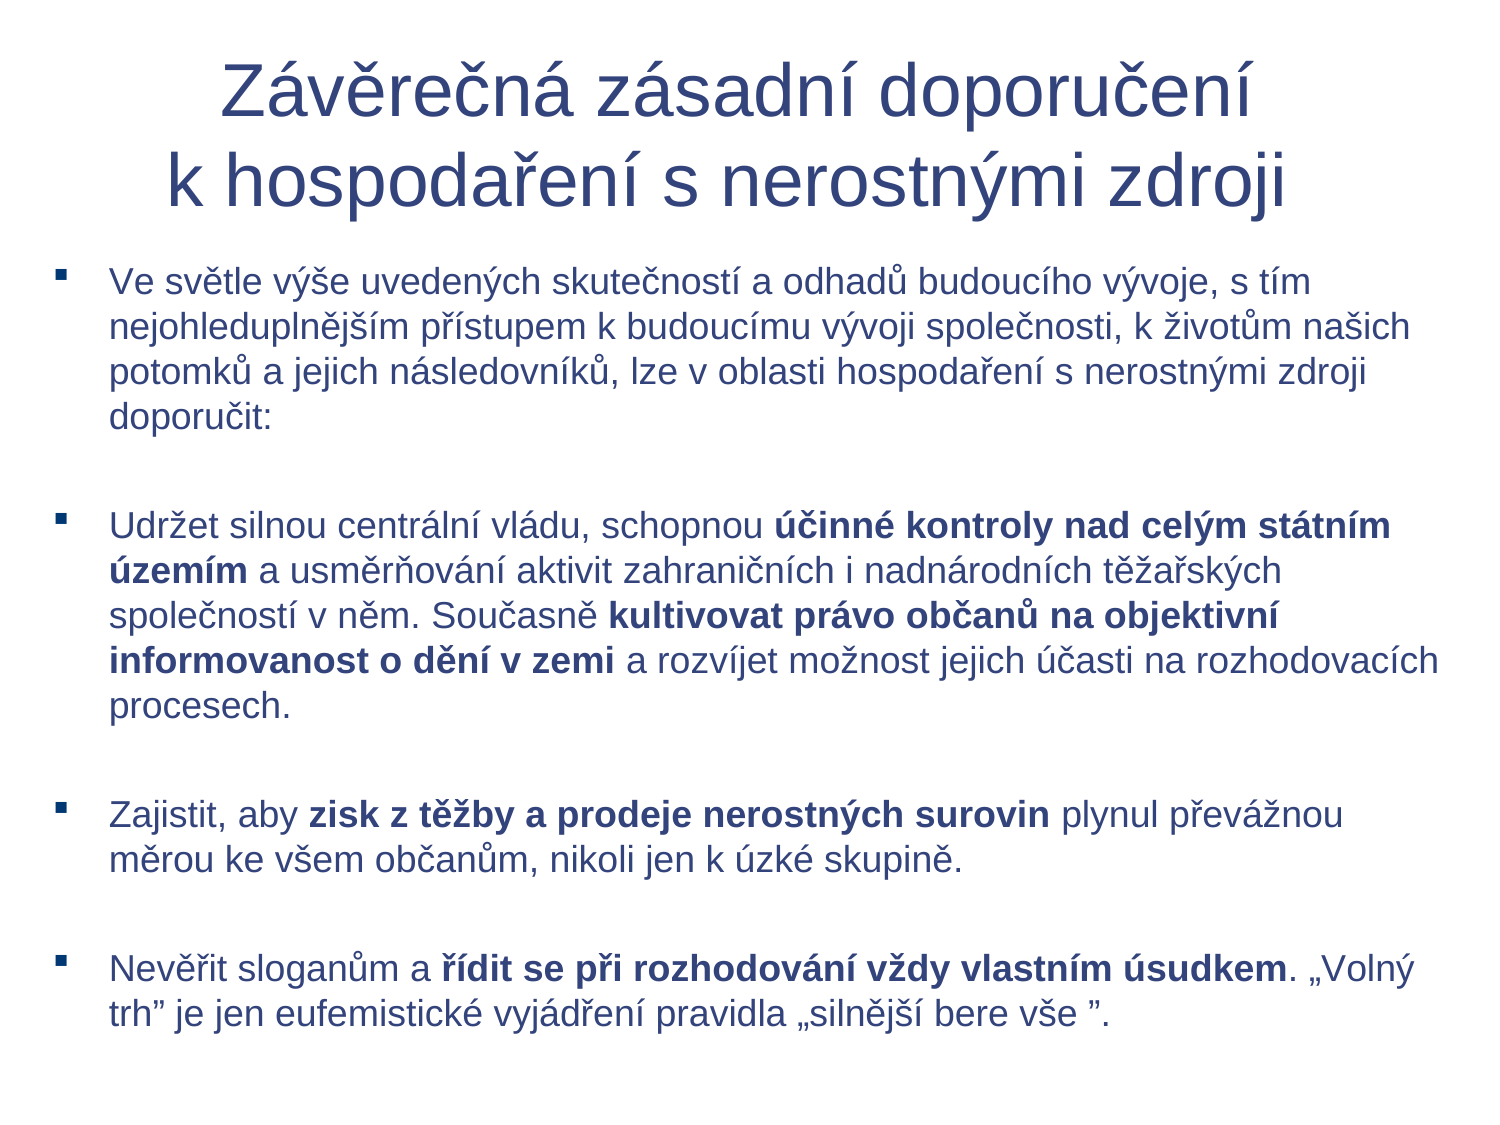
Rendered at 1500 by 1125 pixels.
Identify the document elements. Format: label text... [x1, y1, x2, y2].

title Závěrečná zásadní doporučení k hospodaření s nerostnými zdroji [49, 33, 1425, 229]
list Ve světle výše uvedených skutečností a odhadů budoucího vývoje, s tím nejohleduplnějším přístupem k budoucímu vývoji společnosti, k životům našich potomků a jejich následovníků, lze v oblasti hospodaření s nerostnými zdroji doporučit: Udržet silnou centrální vládu, schopnou účinné kontroly nad celým státním územím a usměrňování aktivit zahraničních i nadnárodních těžařských společností v něm. Současně kultivovat právo občanů na objektivní informovanost o dění v zemi a rozvíjet možnost jejich účasti na rozhodovacích procesech. Zajistit, aby zisk z těžby a prodeje nerostných surovin plynul převážnou měrou ke všem občanům, nikoli jen k úzké skupině. Nevěřit sloganům a řídit se při rozhodování vždy vlastním úsudkem. „Volný trh” je jen eufemistické vyjádření pravidla „silnější bere vše ”. [37, 249, 1476, 1088]
